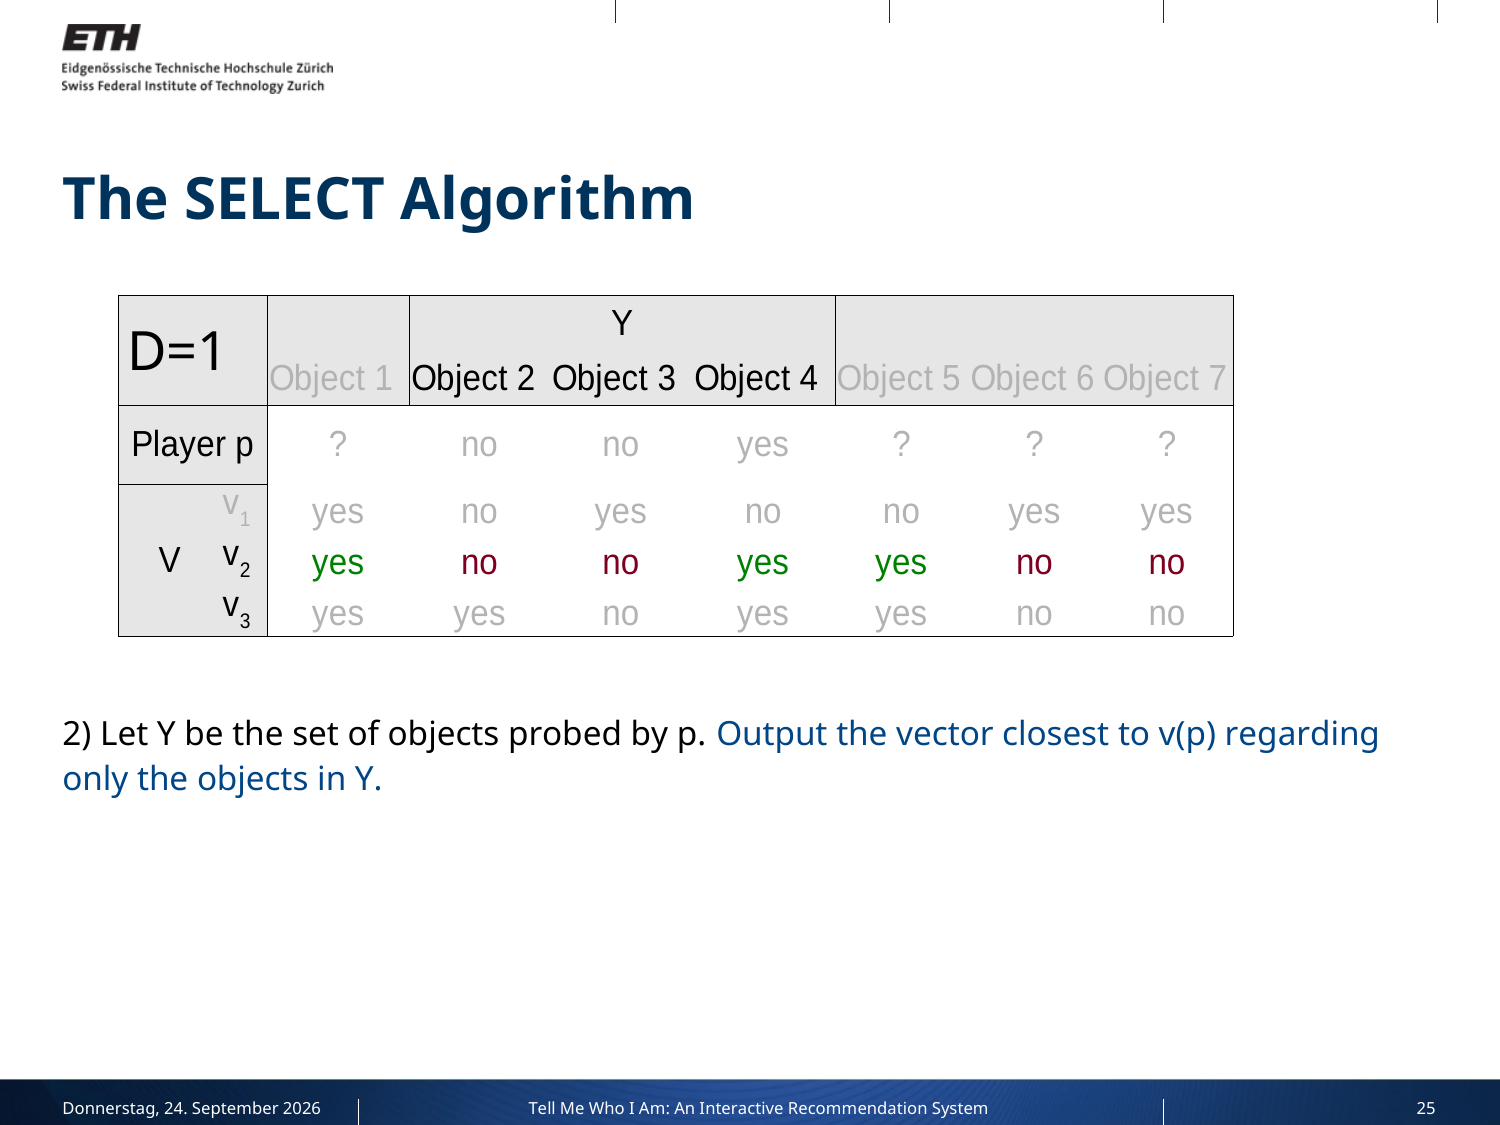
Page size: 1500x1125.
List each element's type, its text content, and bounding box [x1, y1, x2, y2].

text_box D=1 [112, 309, 264, 389]
chart [118, 295, 1236, 639]
list 2) Let Y be the set of objects probed by p. Output the vector closest to v(p) regarding only the objects in Y. [62, 709, 1438, 1066]
picture [62, 24, 333, 94]
picture [0, 1078, 1500, 1125]
title The SELECT Algorithm [62, 157, 1438, 296]
